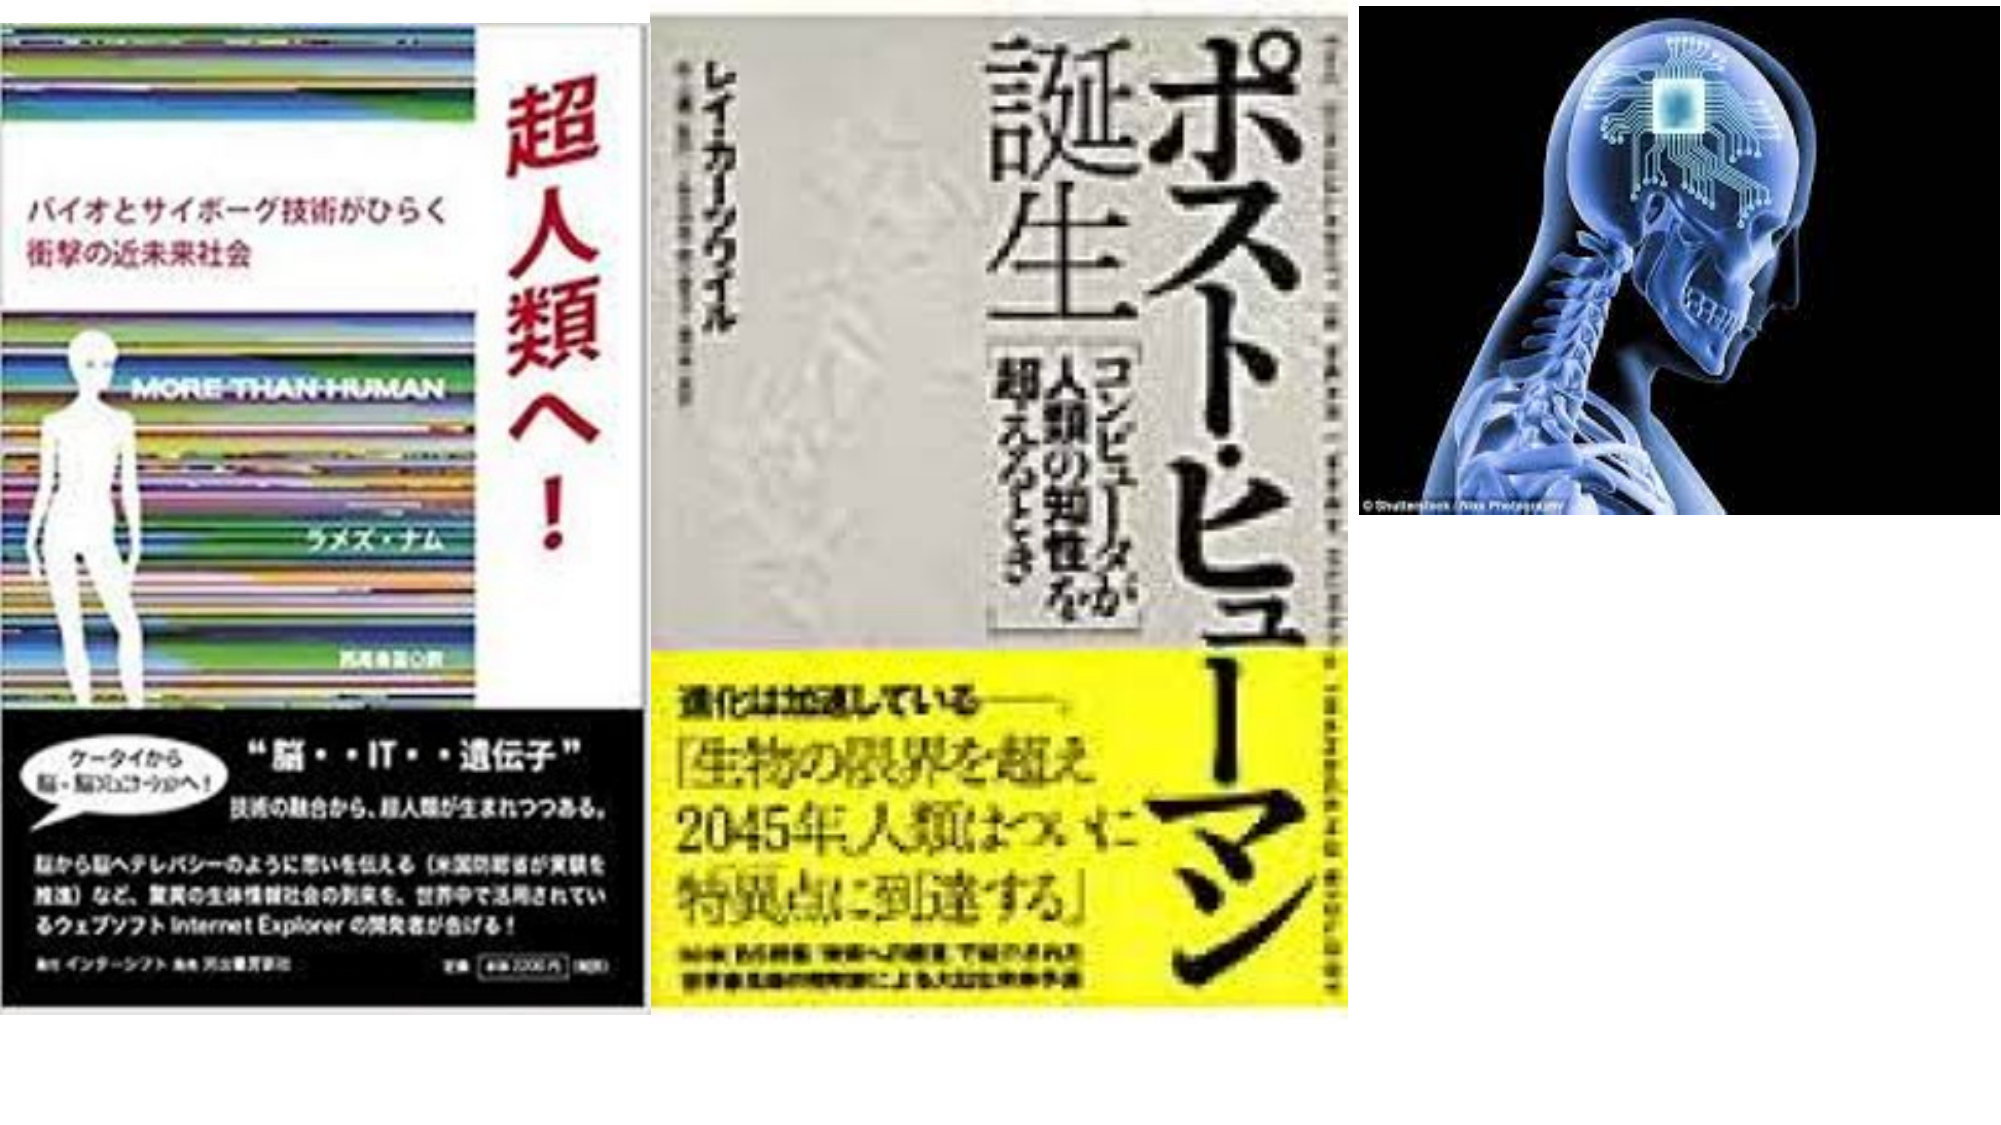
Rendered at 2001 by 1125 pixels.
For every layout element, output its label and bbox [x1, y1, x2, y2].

picture [0, 0, 1348, 1031]
picture [1359, 6, 2000, 515]
